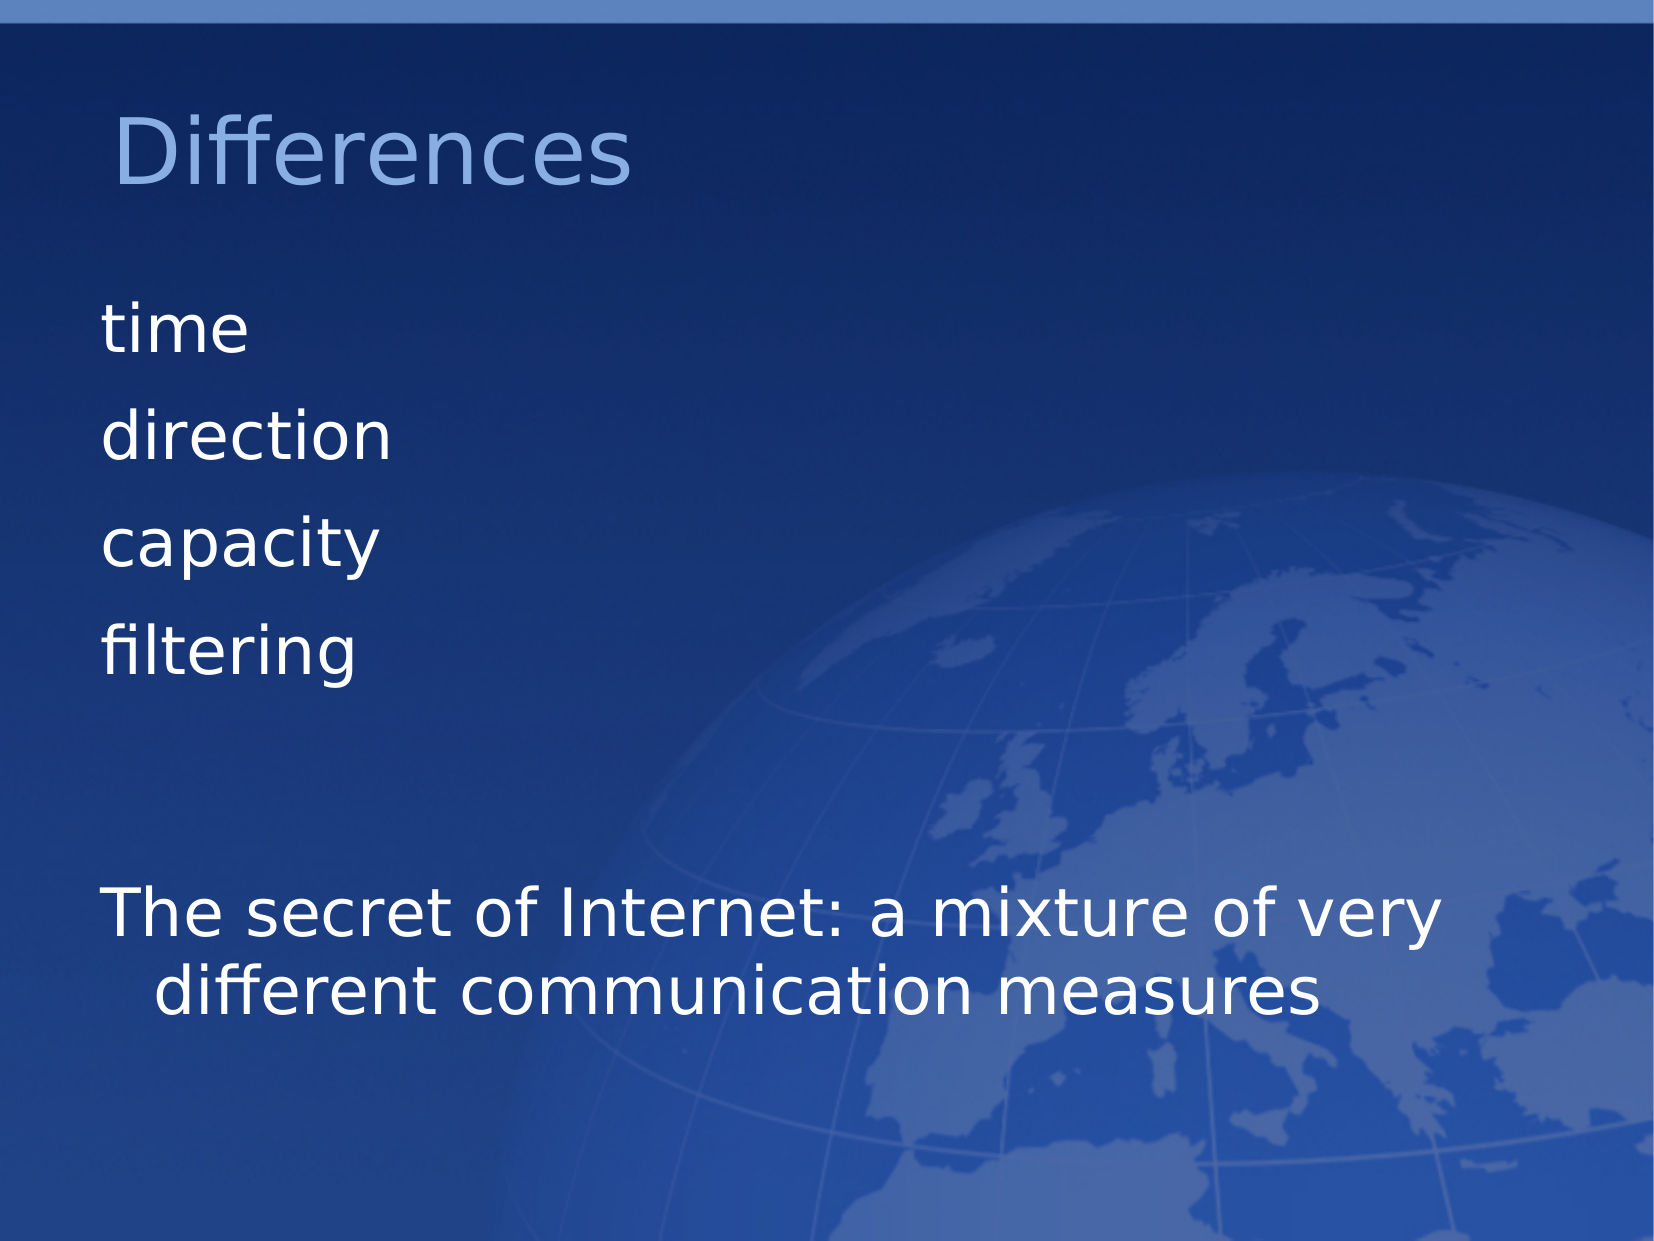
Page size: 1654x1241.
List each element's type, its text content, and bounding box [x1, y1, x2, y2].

list time direction capacity filtering The secret of Internet: a mixture of very different communication measures [82, 290, 1571, 1094]
picture [0, 0, 1654, 1241]
title Differences [82, 56, 1571, 250]
